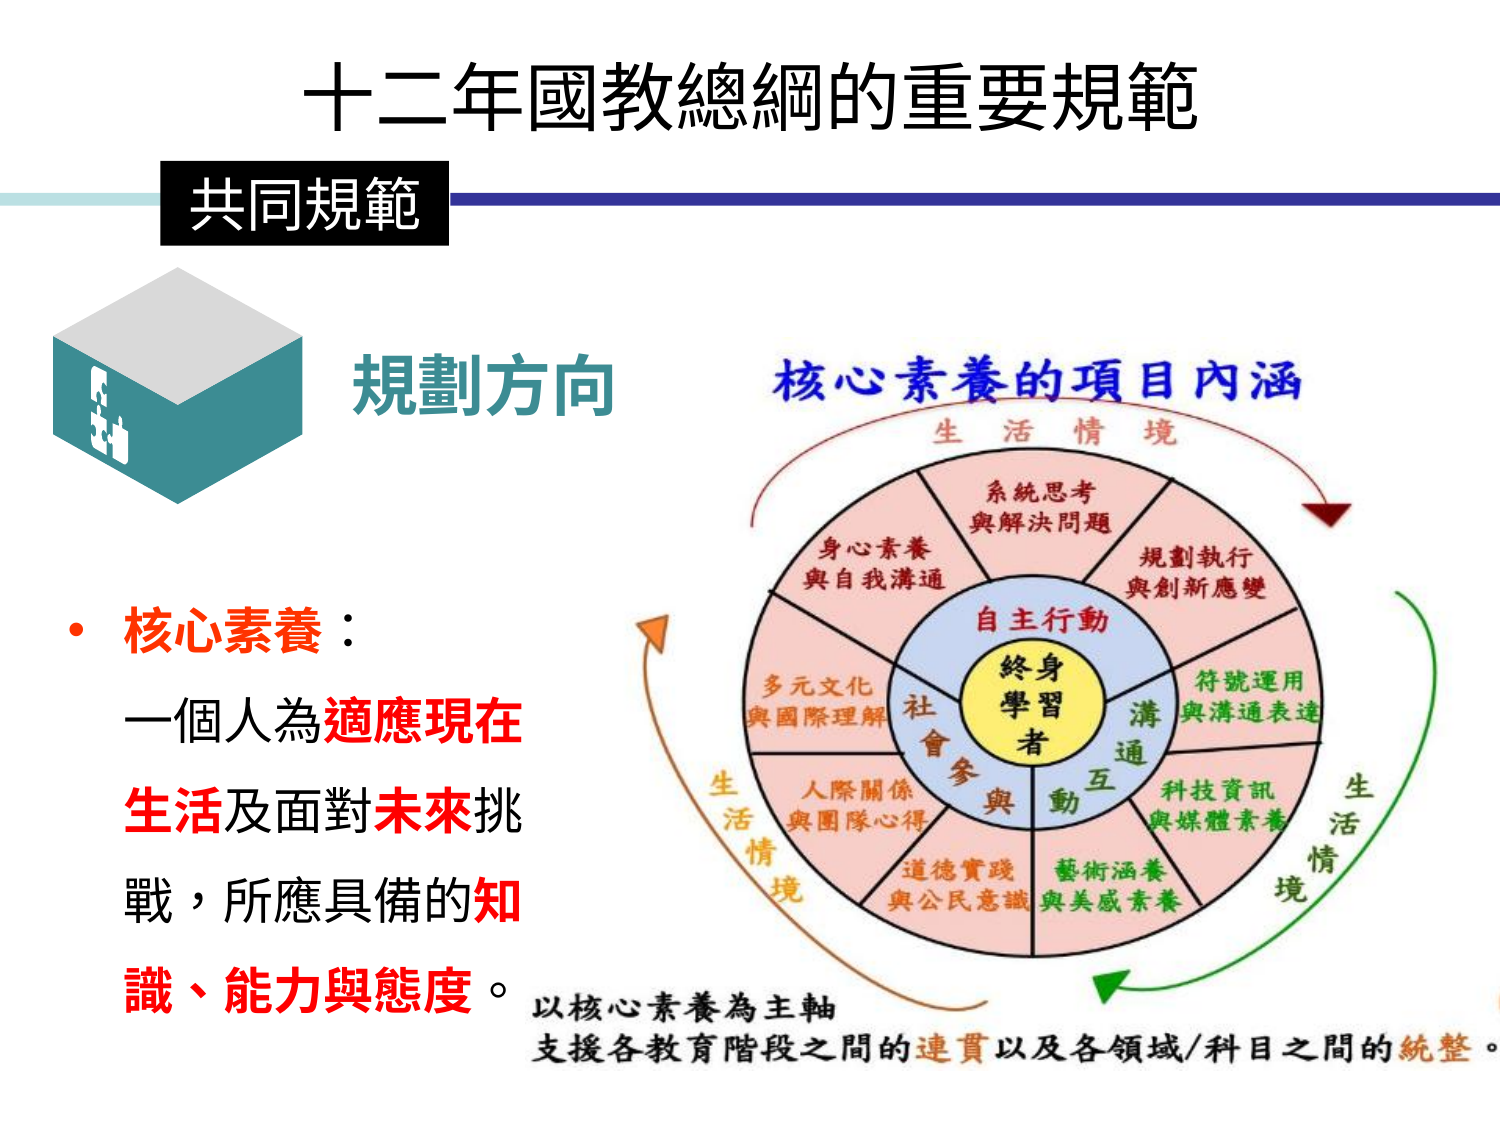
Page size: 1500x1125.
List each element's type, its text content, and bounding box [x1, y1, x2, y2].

text_box 規劃方向 [336, 335, 787, 431]
picture [525, 337, 1500, 1071]
text_box 共同規範 [160, 160, 449, 246]
text_box [450, 192, 1500, 206]
text_box [53, 267, 303, 505]
text_box [0, 192, 160, 206]
text_box 核心素養： 一個人為適應現在生活及面對未來挑戰，所應具備的知識、能力與態度。 [52, 562, 573, 1028]
text_box 十二年國教總綱的重要規範 [0, 42, 1500, 148]
